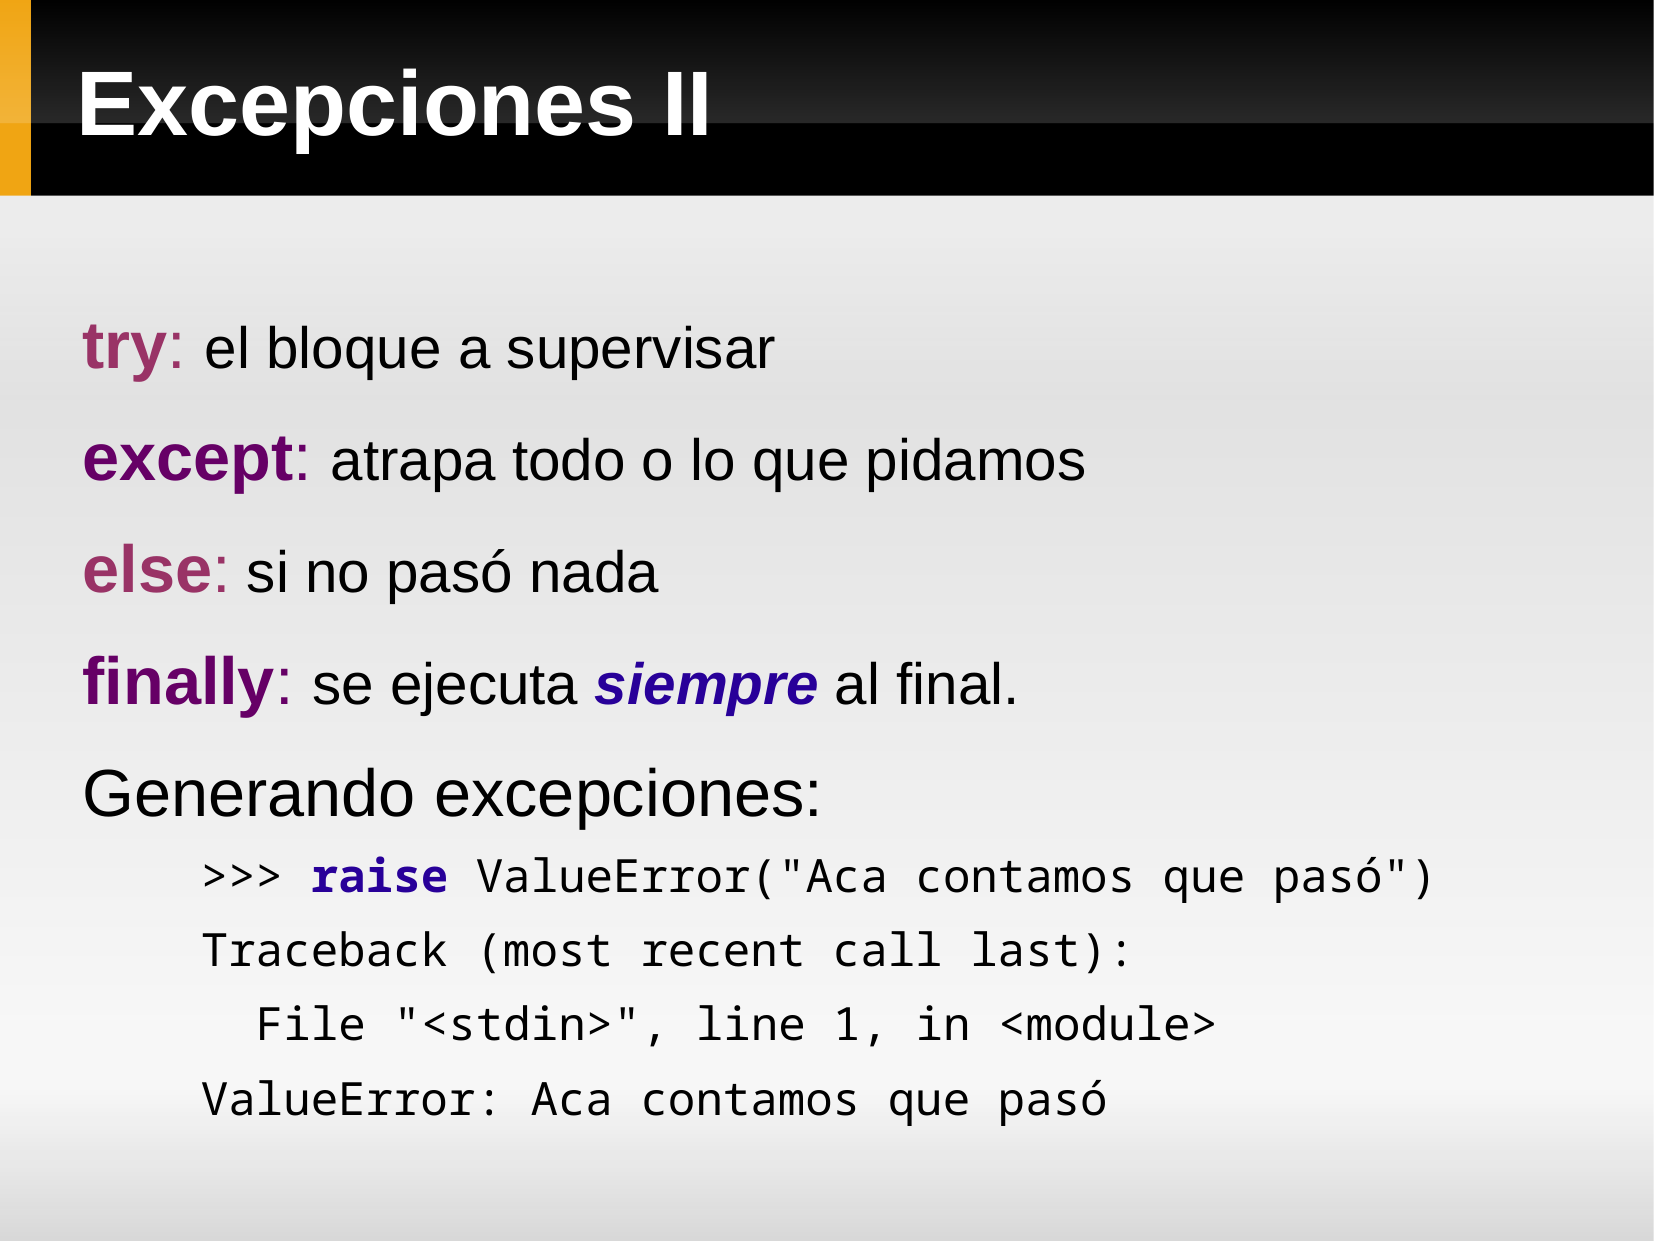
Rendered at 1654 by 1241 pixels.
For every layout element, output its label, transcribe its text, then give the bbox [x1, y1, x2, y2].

picture [0, 0, 1654, 1241]
title Excepciones II [76, 7, 1565, 200]
subtitle try: el bloque a supervisar except: atrapa todo o lo que pidamos else: si no pasó nada finally: se ejecuta siempre al final. Generando excepciones: >>> raise ValueError("Aca contamos que pasó") Traceback (most recent call last): File "<stdin>", line 1, in <module> ValueError: Aca contamos que pasó [82, 217, 1571, 1182]
